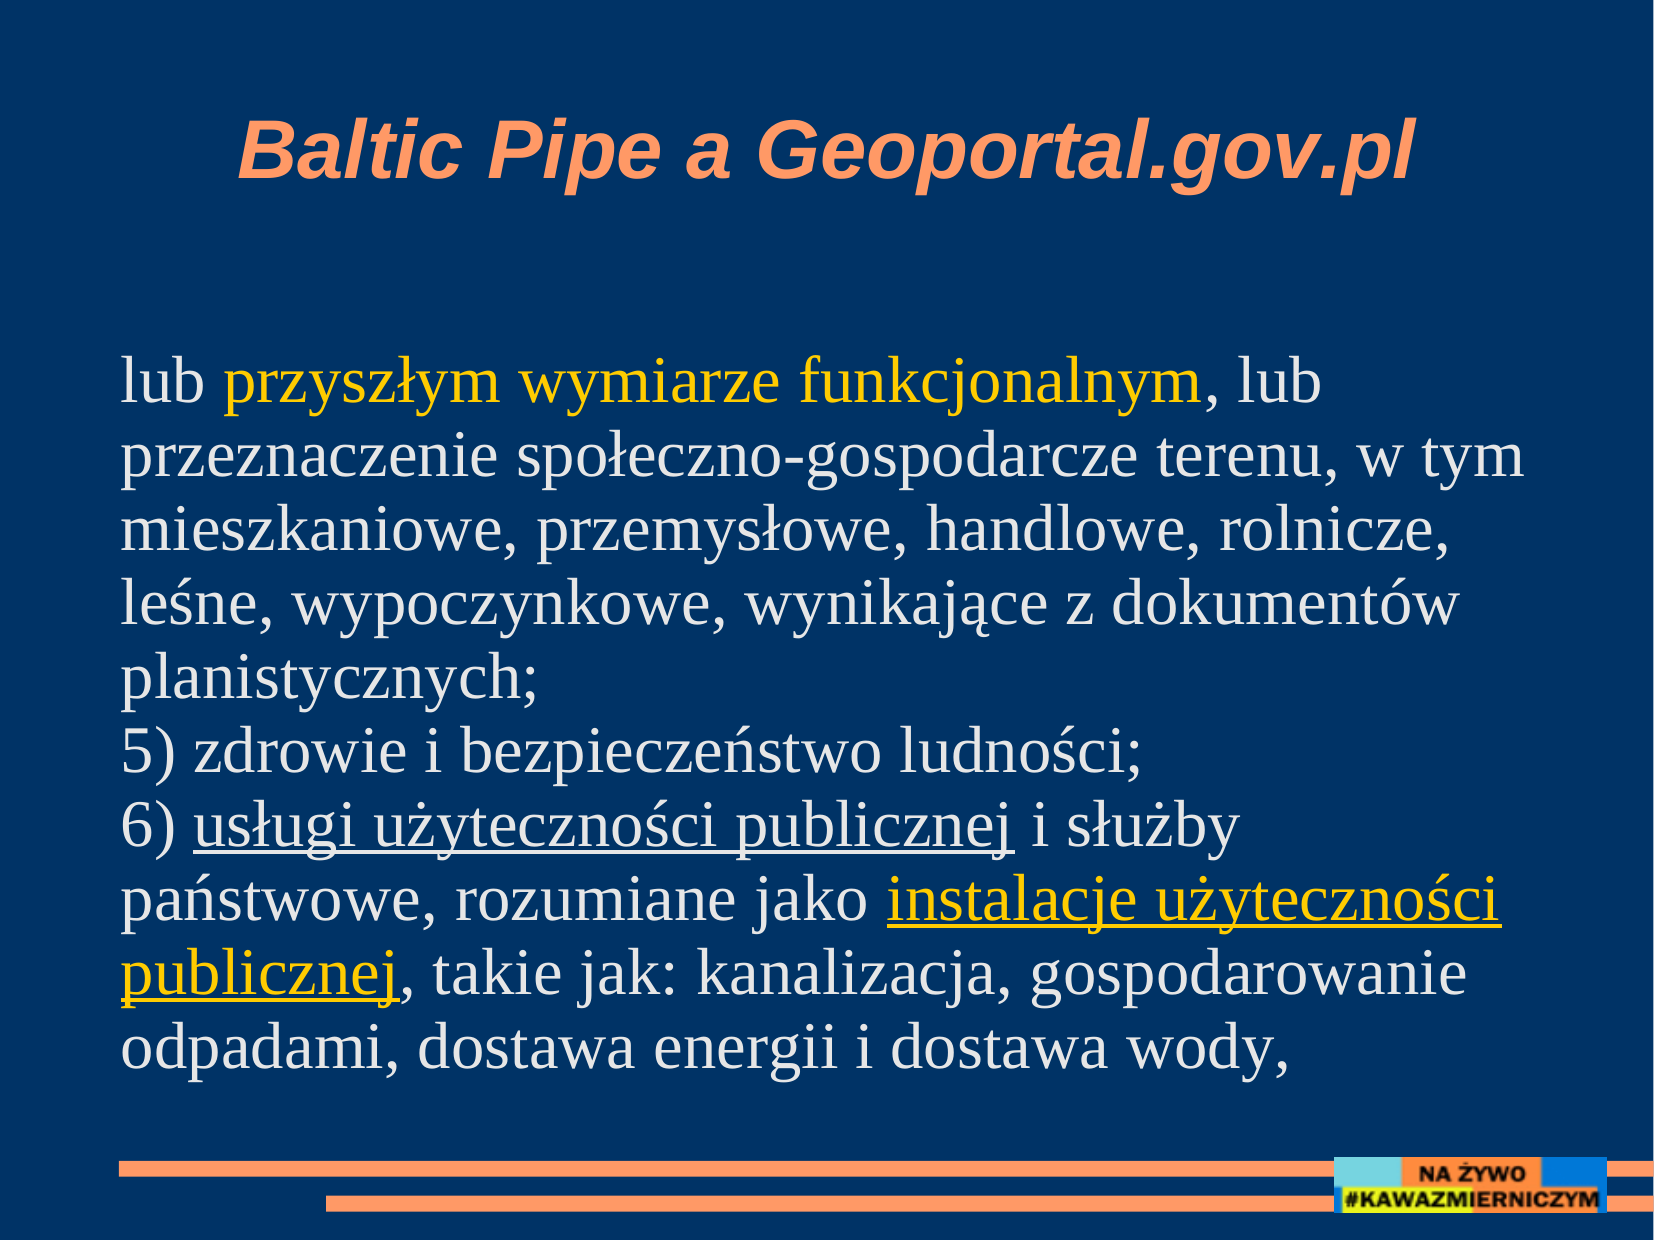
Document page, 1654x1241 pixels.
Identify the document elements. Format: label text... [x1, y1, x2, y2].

title Baltic Pipe a Geoportal.gov.pl [121, 46, 1534, 254]
picture [1334, 1157, 1607, 1213]
list lub przyszłym wymiarze funkcjonalnym, lub przeznaczenie społeczno-gospodarcze terenu, w tym mieszkaniowe, przemysłowe, handlowe, rolnicze, leśne, wypoczynkowe, wynikające z dokumentów planistycznych; 5) zdrowie i bezpieczeństwo ludności; 6) usługi użyteczności publicznej i służby państwowe, rozumiane jako instalacje użyteczności publicznej, takie jak: kanalizacja, gospodarowanie odpadami, dostawa energii i dostawa wody, [120, 342, 1560, 1084]
